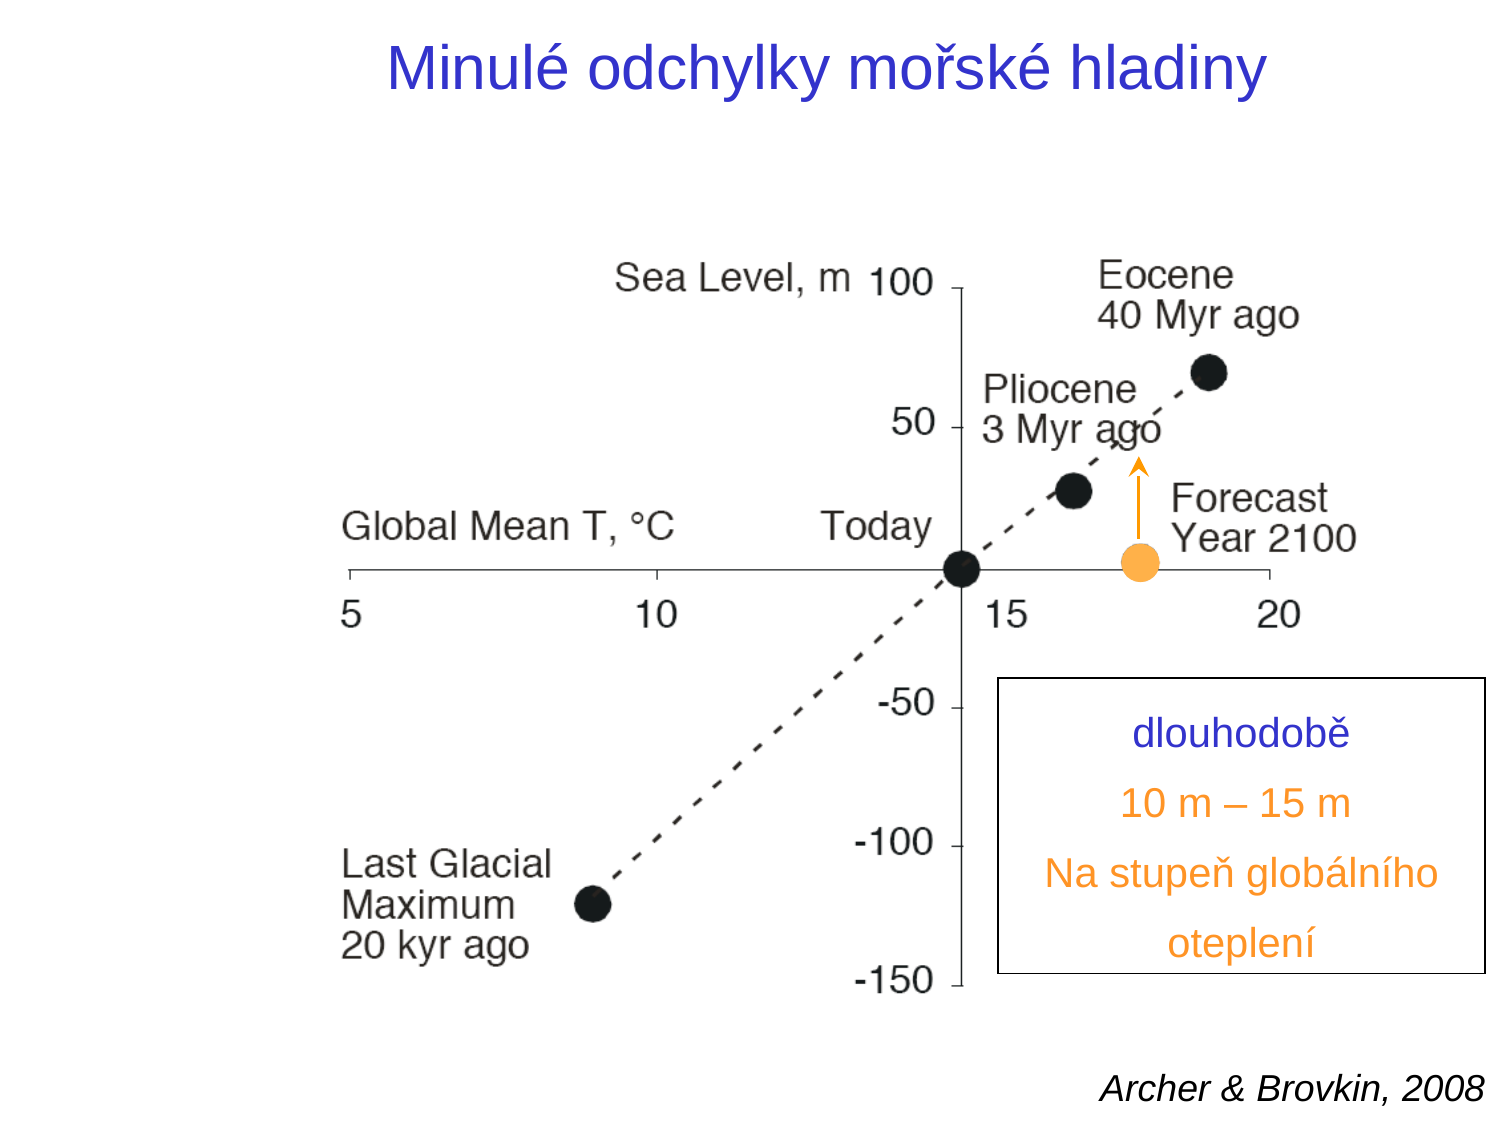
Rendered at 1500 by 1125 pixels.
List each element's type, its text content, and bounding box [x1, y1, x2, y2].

title Minulé odchylky mořské hladiny [189, 26, 1465, 166]
text_box dlouhodobě 10 m – 15 m Na stupeň globálního oteplení [998, 678, 1486, 974]
picture [323, 241, 1365, 1000]
text_box [1122, 544, 1159, 582]
text_box Archer & Brovkin, 2008 [950, 1042, 1500, 1118]
